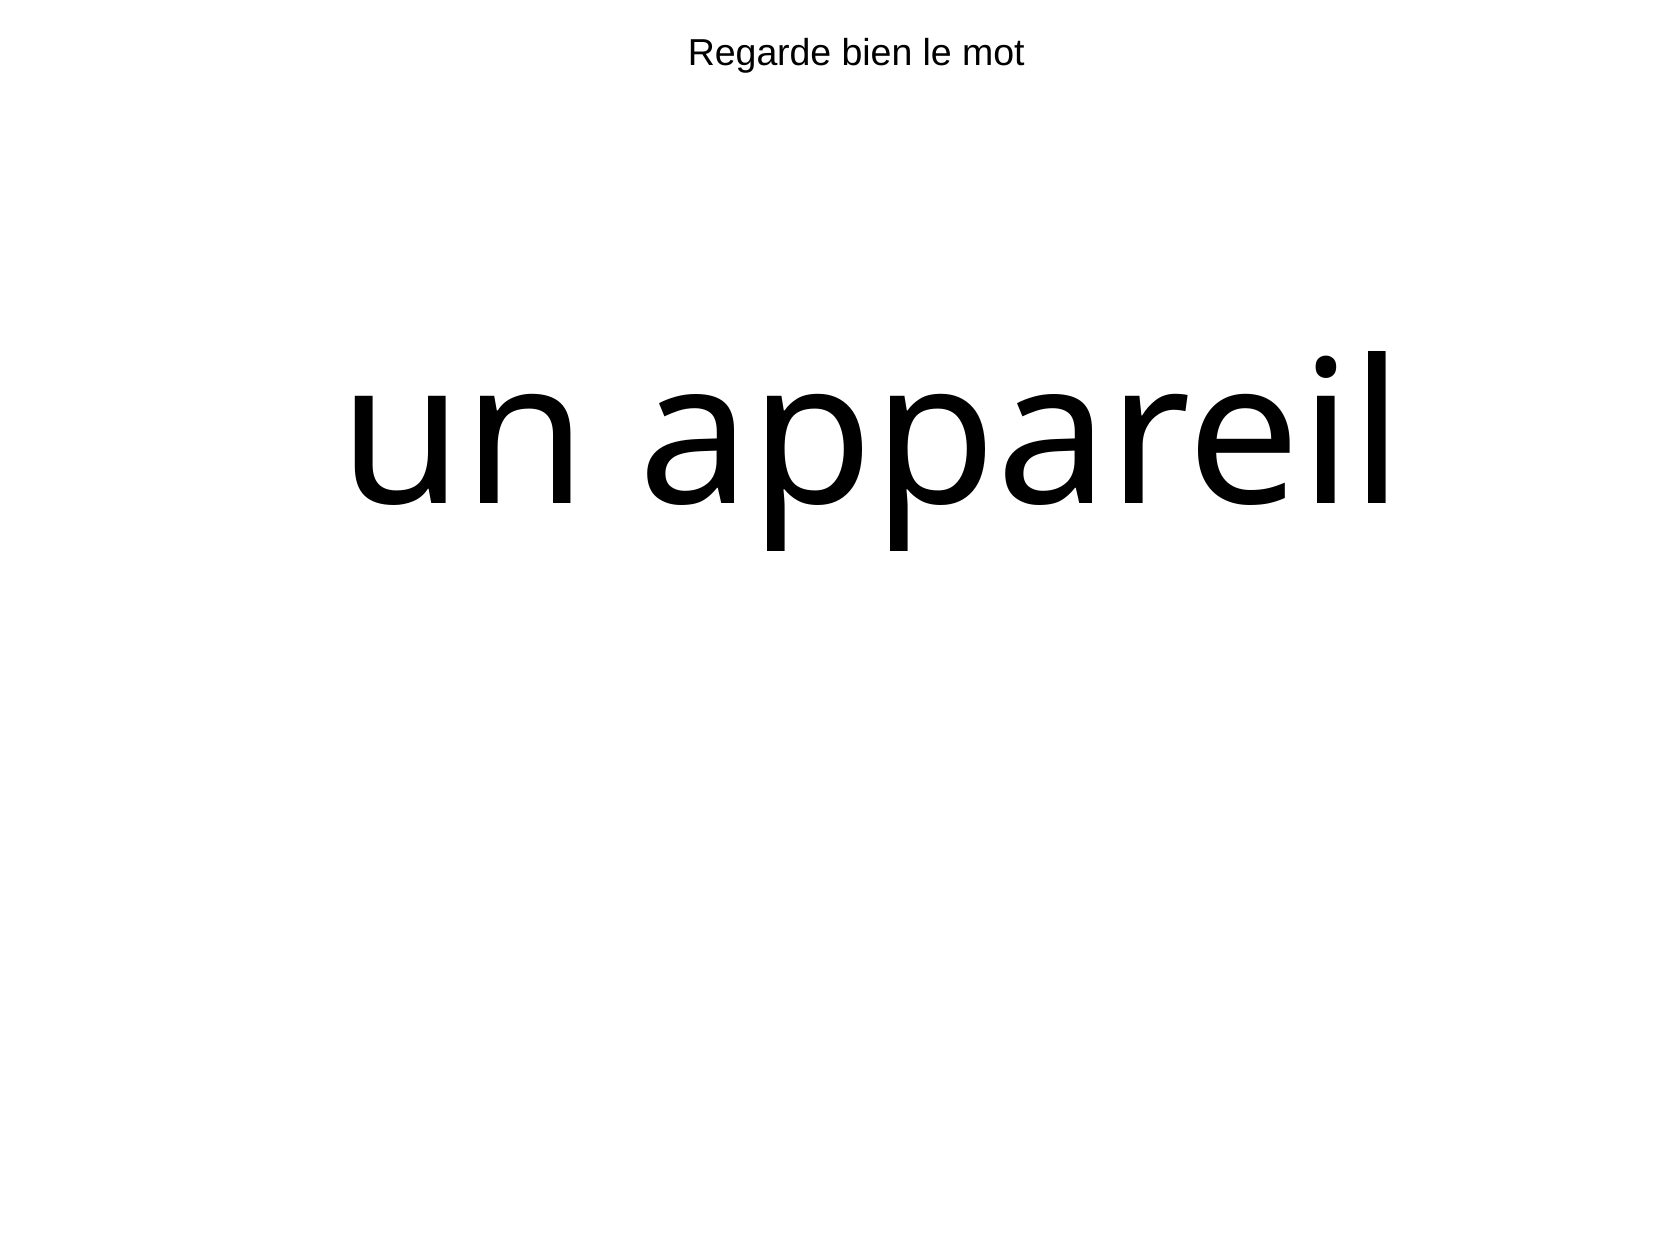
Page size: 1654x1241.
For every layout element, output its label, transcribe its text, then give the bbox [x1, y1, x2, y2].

list un appareil [82, 290, 1571, 1010]
text_box Regarde bien le mot [165, 23, 1548, 81]
